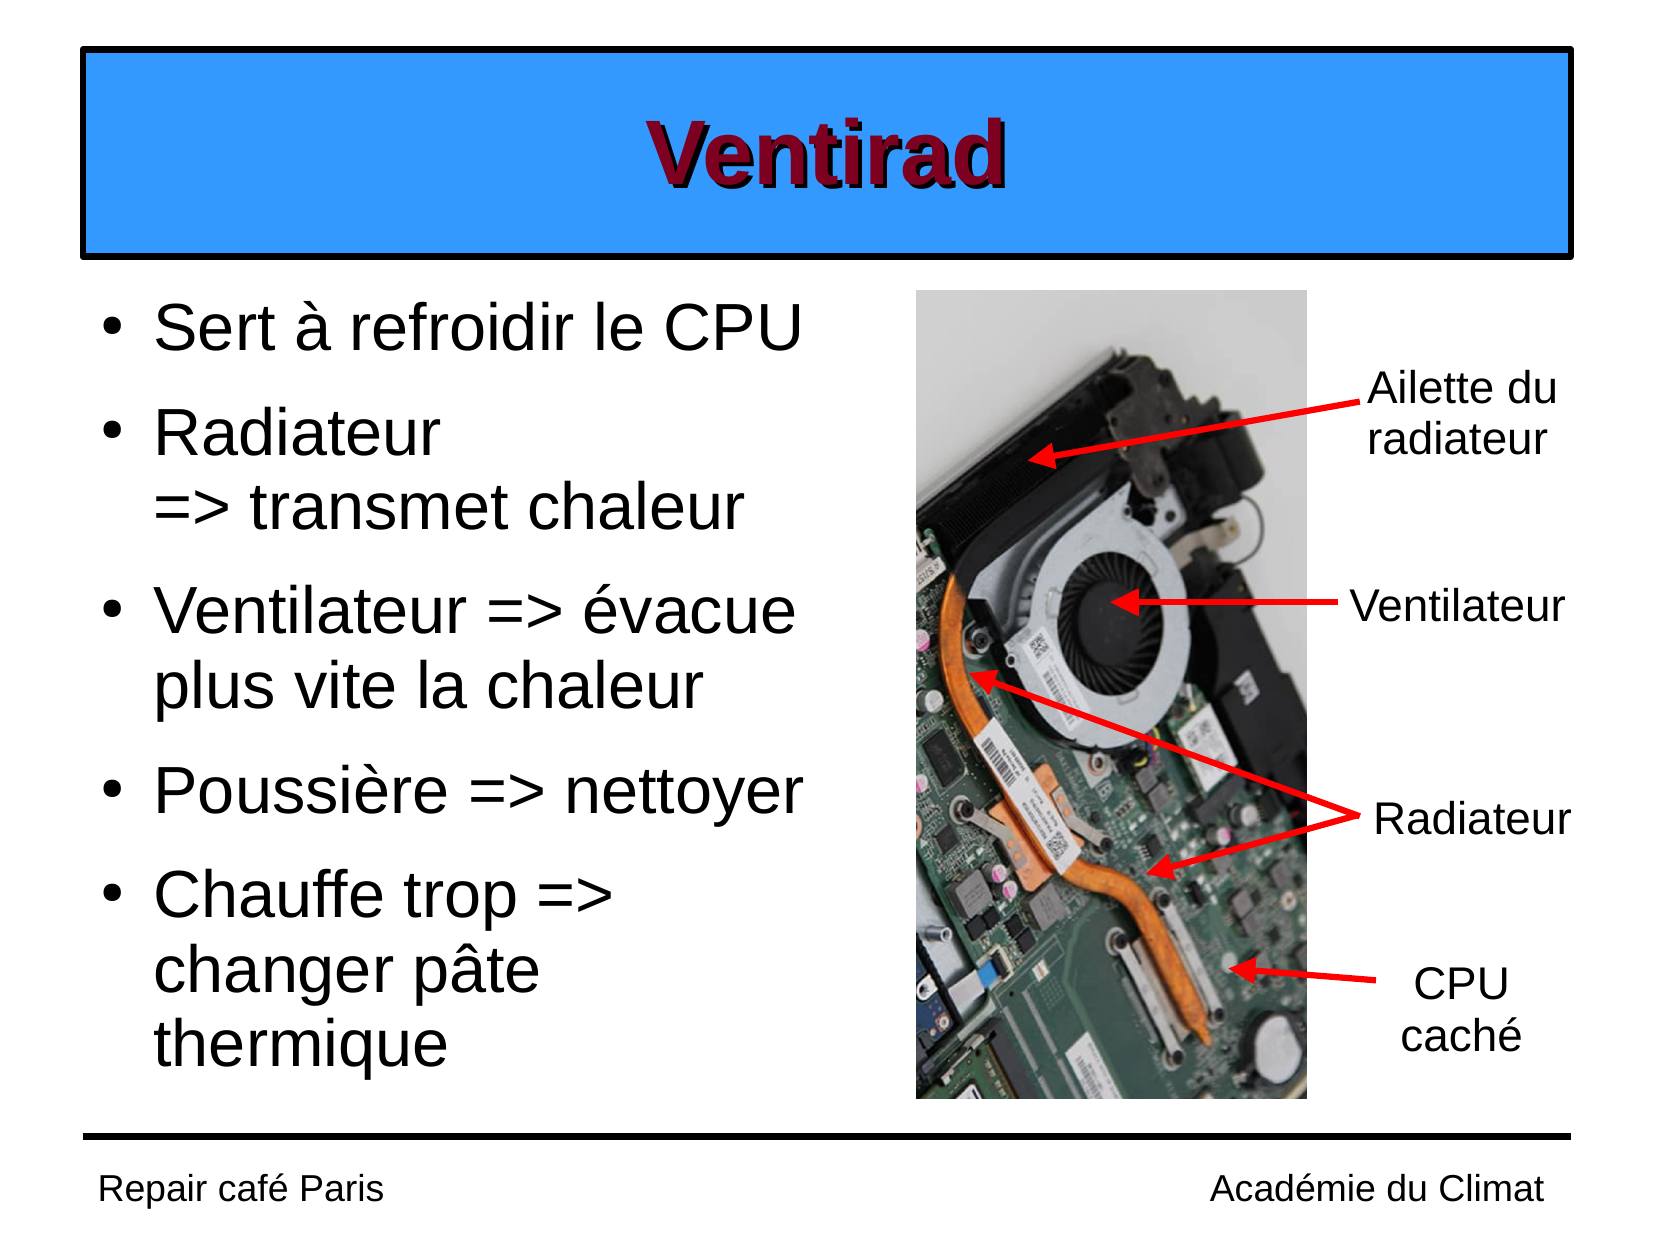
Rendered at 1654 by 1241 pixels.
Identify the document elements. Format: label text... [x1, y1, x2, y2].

text_box Repair café Paris Académie du Climat [82, 1160, 1571, 1217]
title Ventirad [82, 49, 1571, 257]
text_box Ailette du radiateur [1352, 354, 1607, 485]
text_box Radiateur [1358, 785, 1607, 857]
text_box Ventilateur [1334, 572, 1607, 656]
picture [915, 290, 1307, 1099]
text_box CPU caché [1375, 950, 1548, 1081]
list Sert à refroidir le CPU Radiateur => transmet chaleur Ventilateur => évacue plus vite la chaleur Poussière => nettoyer Chauffe trop => changer pâte thermique [82, 290, 809, 1082]
